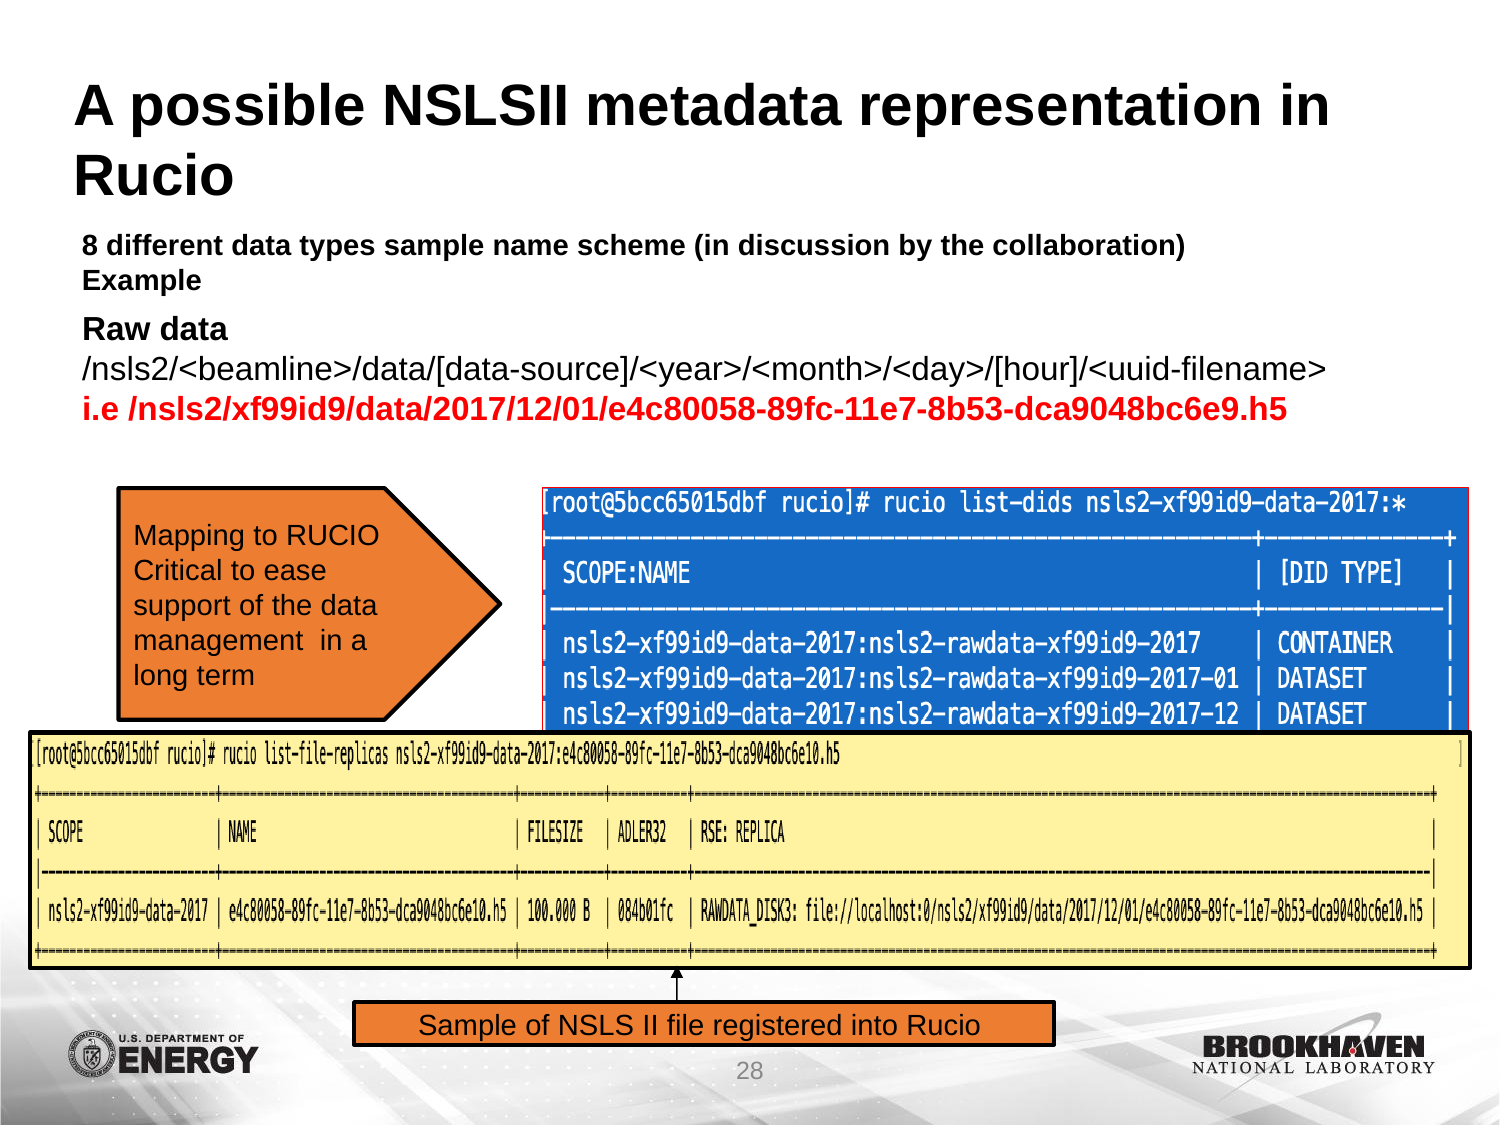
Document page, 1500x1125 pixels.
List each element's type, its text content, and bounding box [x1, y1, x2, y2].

text_box 8 different data types sample name scheme (in discussion by the collaboration) Example [58, 218, 1334, 304]
text_box <number> [581, 1039, 919, 1100]
text_box Mapping to RUCIO Critical to ease support of the data management in a long term [118, 488, 501, 720]
picture [0, 0, 1500, 1125]
text_box A possible NSLSII metadata representation in Rucio [58, 59, 1468, 278]
text_box Raw data /nsls2/<beamline>/data/[data-source]/<year>/<month>/<day>/[hour]/<uuid-filename> i.e /nsls2/xf99id9/data/2017/12/01/e4c80058-89fc-11e7-8b53-dca9048bc6e9.h5 [58, 299, 1425, 730]
text_box Sample of NSLS II file registered into Rucio [354, 1002, 1054, 1045]
